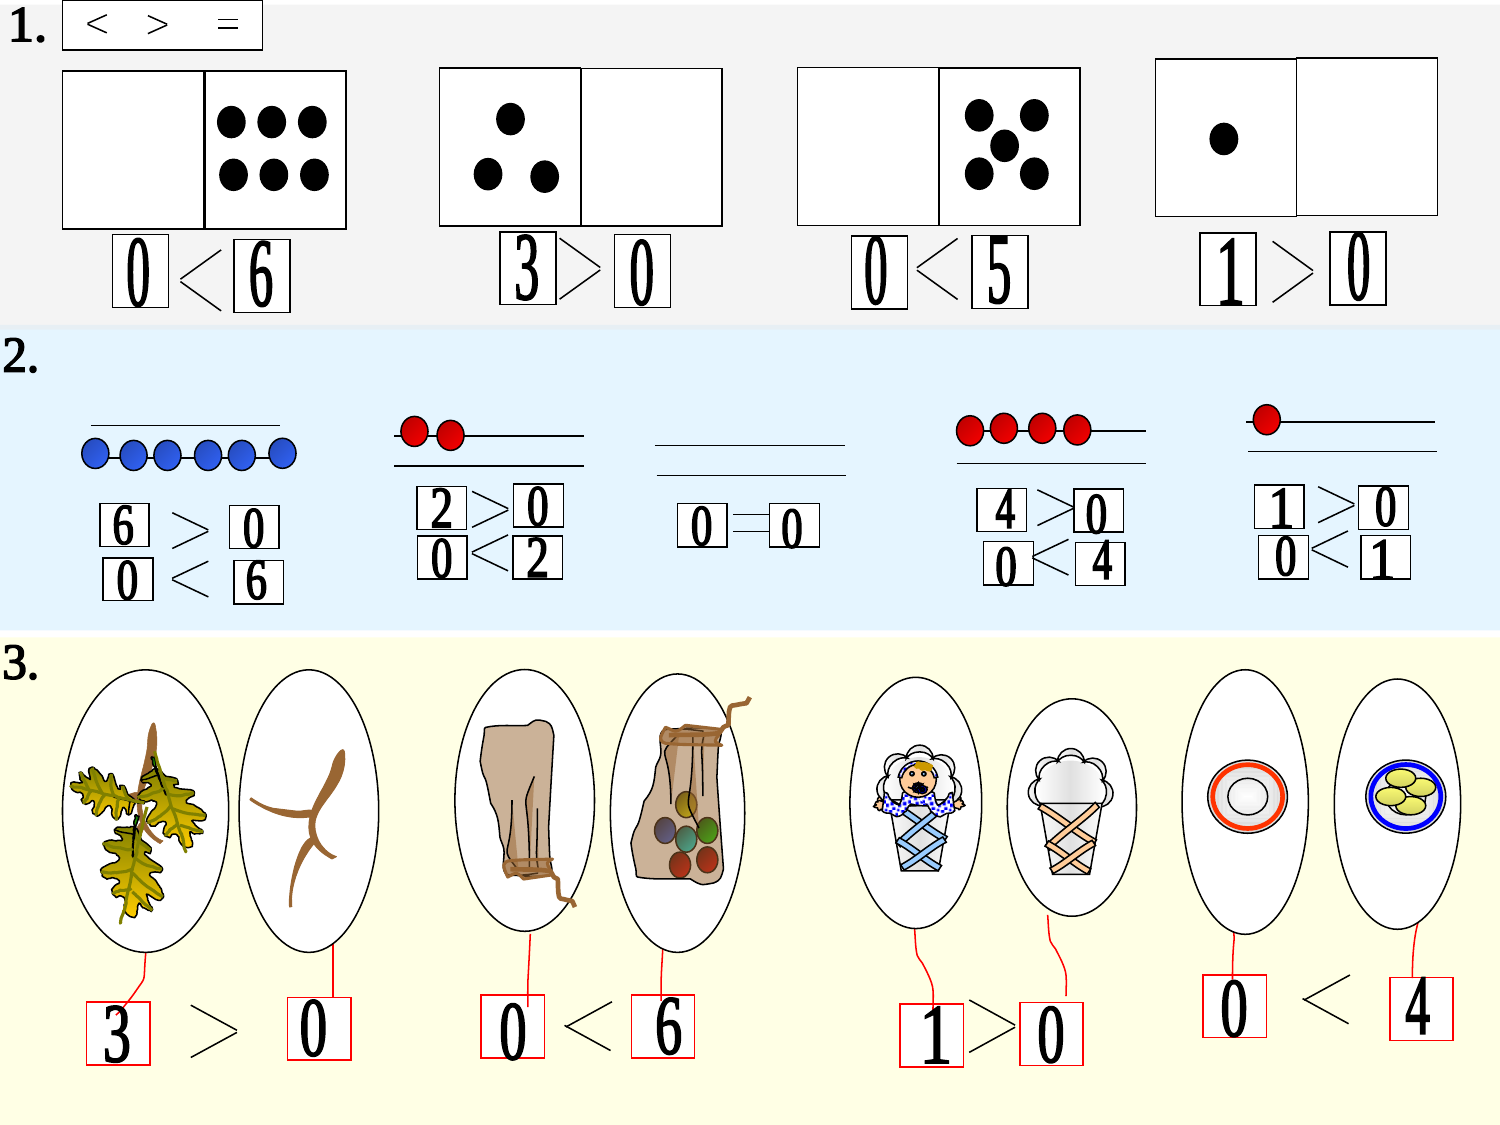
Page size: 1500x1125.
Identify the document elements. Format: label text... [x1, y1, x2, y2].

text_box [0, 637, 1500, 1125]
text_box 1. [12, 7, 31, 42]
text_box 5 [989, 235, 1010, 304]
text_box 6 [657, 997, 681, 1055]
text_box 0 [631, 239, 653, 306]
text_box 1 [1373, 540, 1393, 579]
text_box 0 [244, 508, 263, 548]
text_box 0 [997, 547, 1016, 587]
text_box 0 [1222, 980, 1246, 1037]
text_box 0 [128, 238, 149, 307]
text_box 2 [528, 537, 547, 577]
text_box 0 [1087, 494, 1106, 534]
text_box 0 [1376, 487, 1395, 527]
text_box 3. [30, 673, 36, 680]
text_box 0 [866, 236, 886, 305]
text_box 2. [30, 366, 36, 373]
text_box 4 [1093, 540, 1112, 579]
text_box 0 [501, 1003, 525, 1061]
text_box 1. [37, 35, 44, 42]
text_box 4 [1406, 977, 1430, 1034]
text_box 3. [4, 645, 25, 680]
text_box 2 [432, 488, 451, 528]
text_box 6 [247, 560, 266, 600]
text_box 0 [1276, 536, 1295, 576]
text_box 0 [1348, 232, 1369, 301]
text_box 4 [996, 489, 1015, 528]
text_box 0 [432, 538, 451, 578]
text_box 3 [105, 1005, 129, 1063]
text_box 6 [114, 505, 133, 545]
text_box [0, 0, 1500, 631]
text_box 0 [301, 999, 325, 1057]
text_box 1 [1273, 488, 1292, 528]
text_box 0 [118, 560, 137, 600]
text_box 0 [692, 506, 711, 546]
text_box 1 [1221, 238, 1242, 305]
text_box 6 [251, 241, 272, 307]
text_box 0 [1039, 1006, 1063, 1063]
text_box 2. [4, 338, 25, 372]
text_box 1 [925, 1006, 949, 1064]
text_box 3 [516, 234, 538, 301]
text_box 0 [783, 509, 801, 549]
text_box 0 [528, 486, 547, 526]
